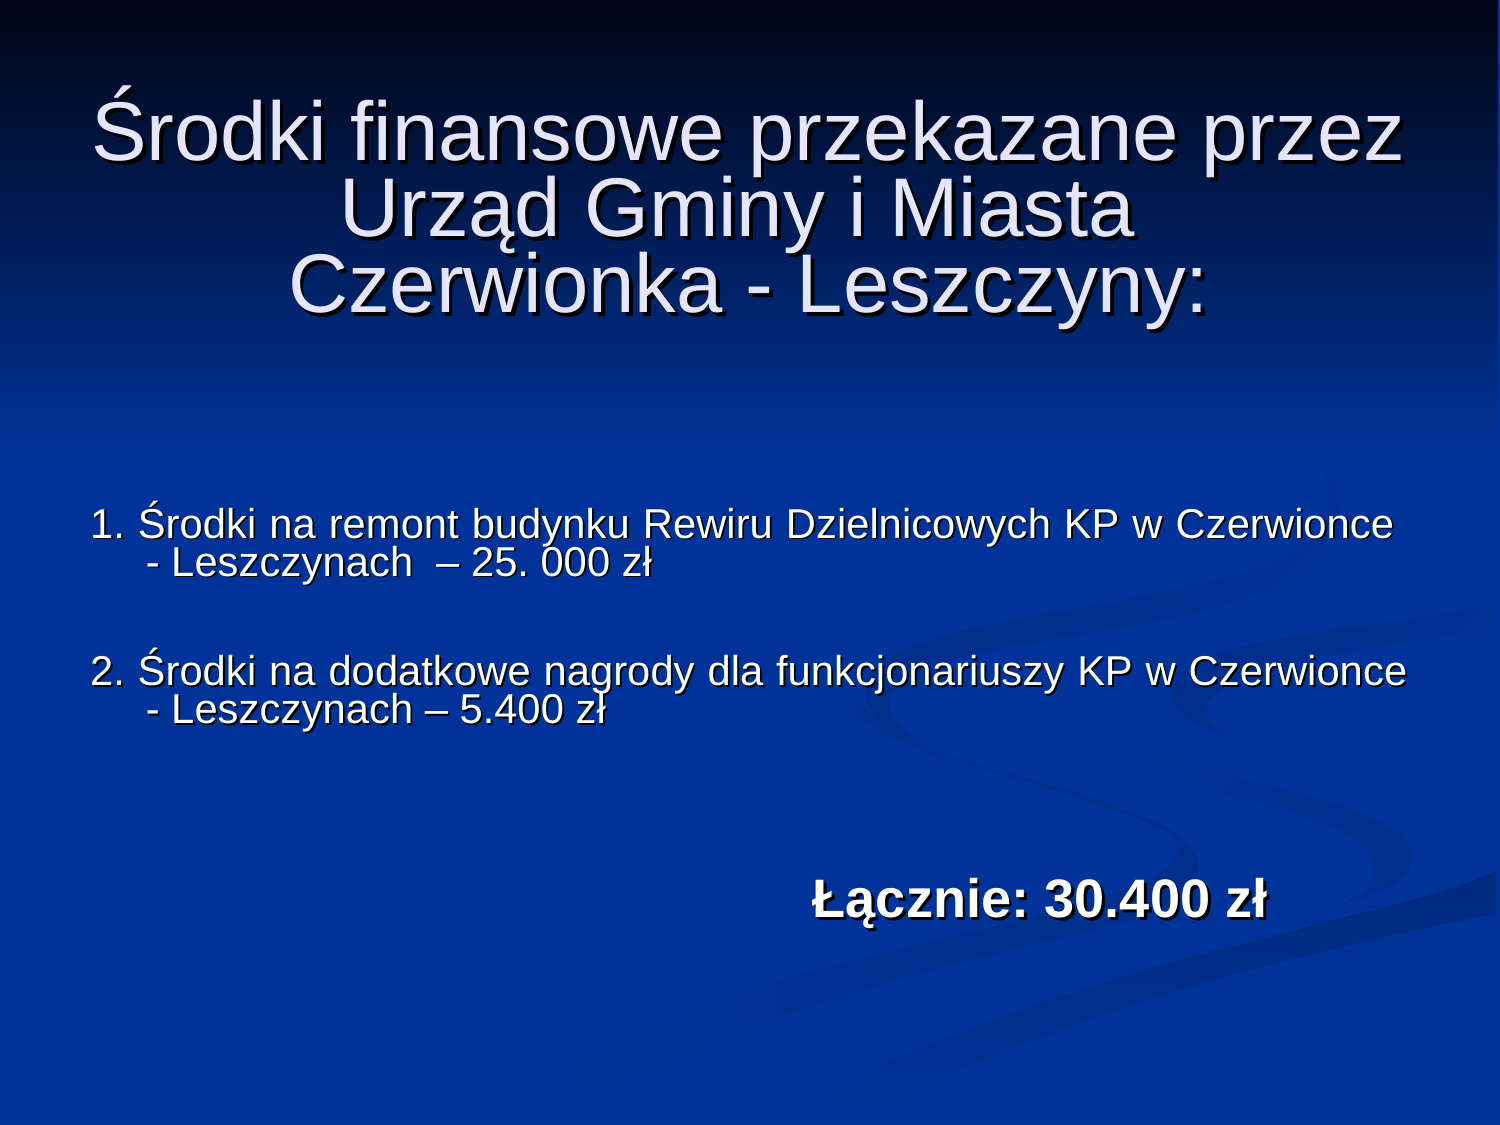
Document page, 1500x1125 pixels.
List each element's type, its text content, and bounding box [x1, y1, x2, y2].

title Środki finansowe przekazane przez Urząd Gminy i Miasta Czerwionka - Leszczyny: [74, 0, 1423, 262]
list 1. Środki na remont budynku Rewiru Dzielnicowych KP w Czerwionce - Leszczynach – 25. 000 zł 2. Środki na dodatkowe nagrody dla funkcjonariuszy KP w Czerwionce - Leszczynach – 5.400 zł Łącznie: 30.400 zł [74, 262, 1423, 1004]
